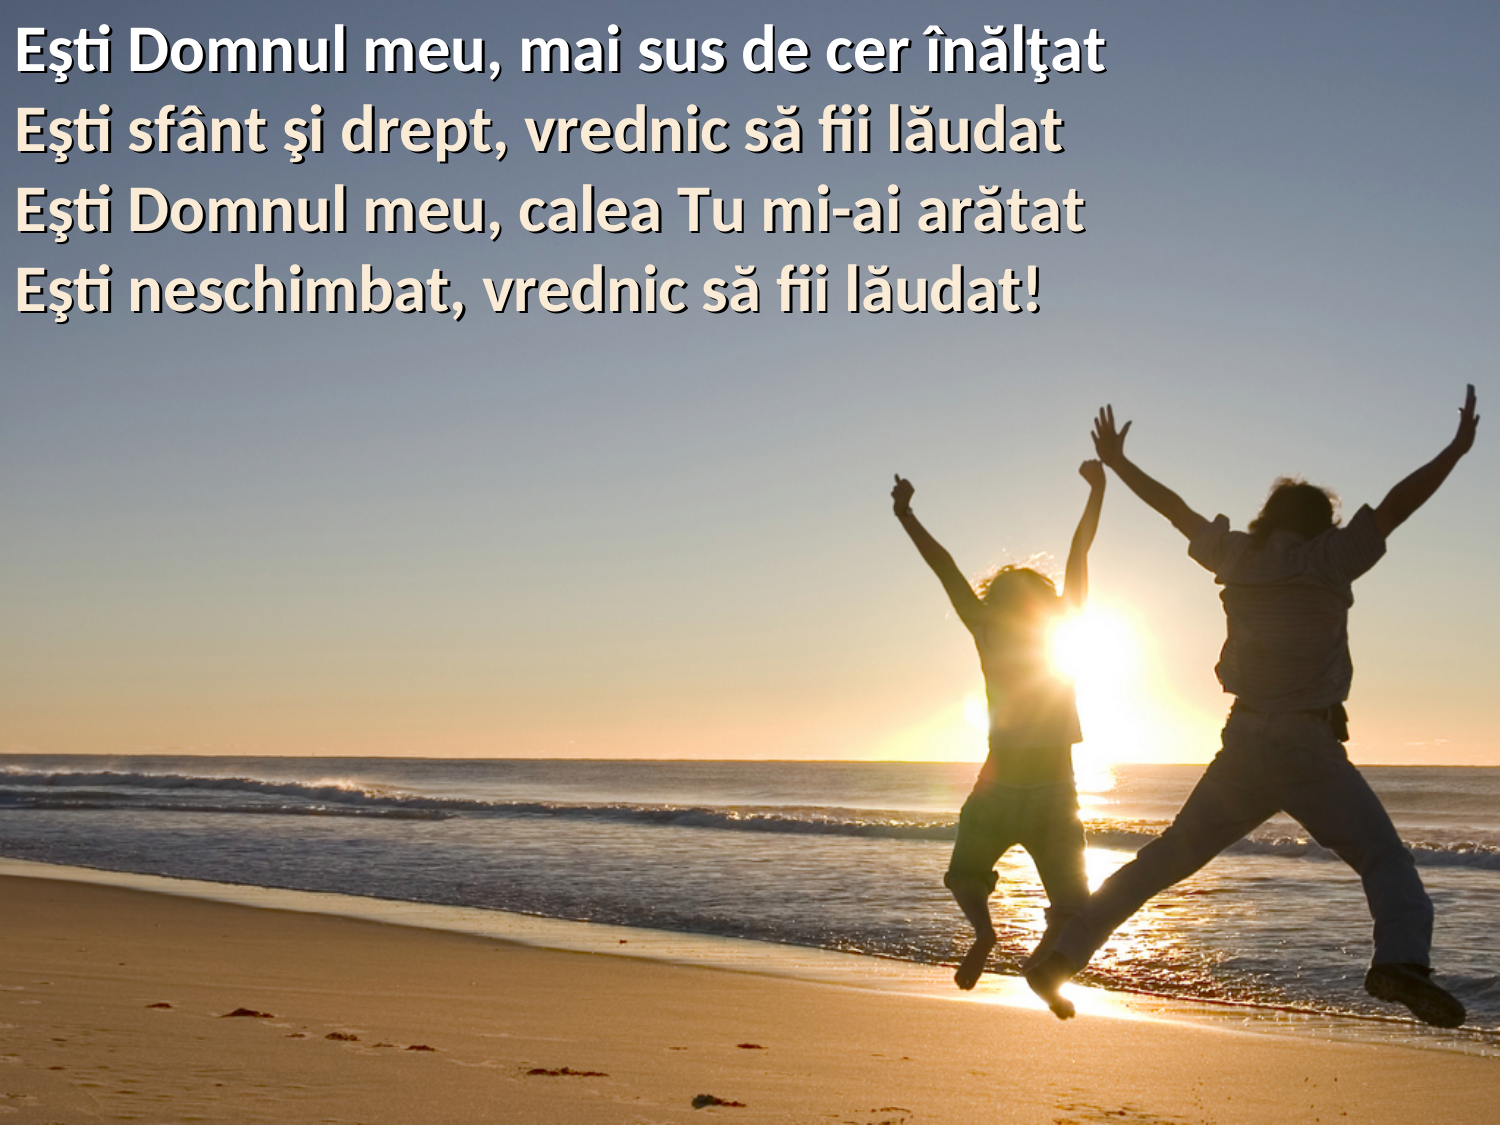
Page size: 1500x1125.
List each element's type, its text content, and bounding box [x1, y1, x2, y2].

text_box Eşti Domnul meu, mai sus de cer înălţat Eşti sfânt şi drept, vrednic să fii lăudat Eşti Domnul meu, calea Tu mi-ai arătat Eşti neschimbat, vrednic să fii lăudat! [0, 0, 1232, 502]
picture [0, 0, 1500, 1125]
